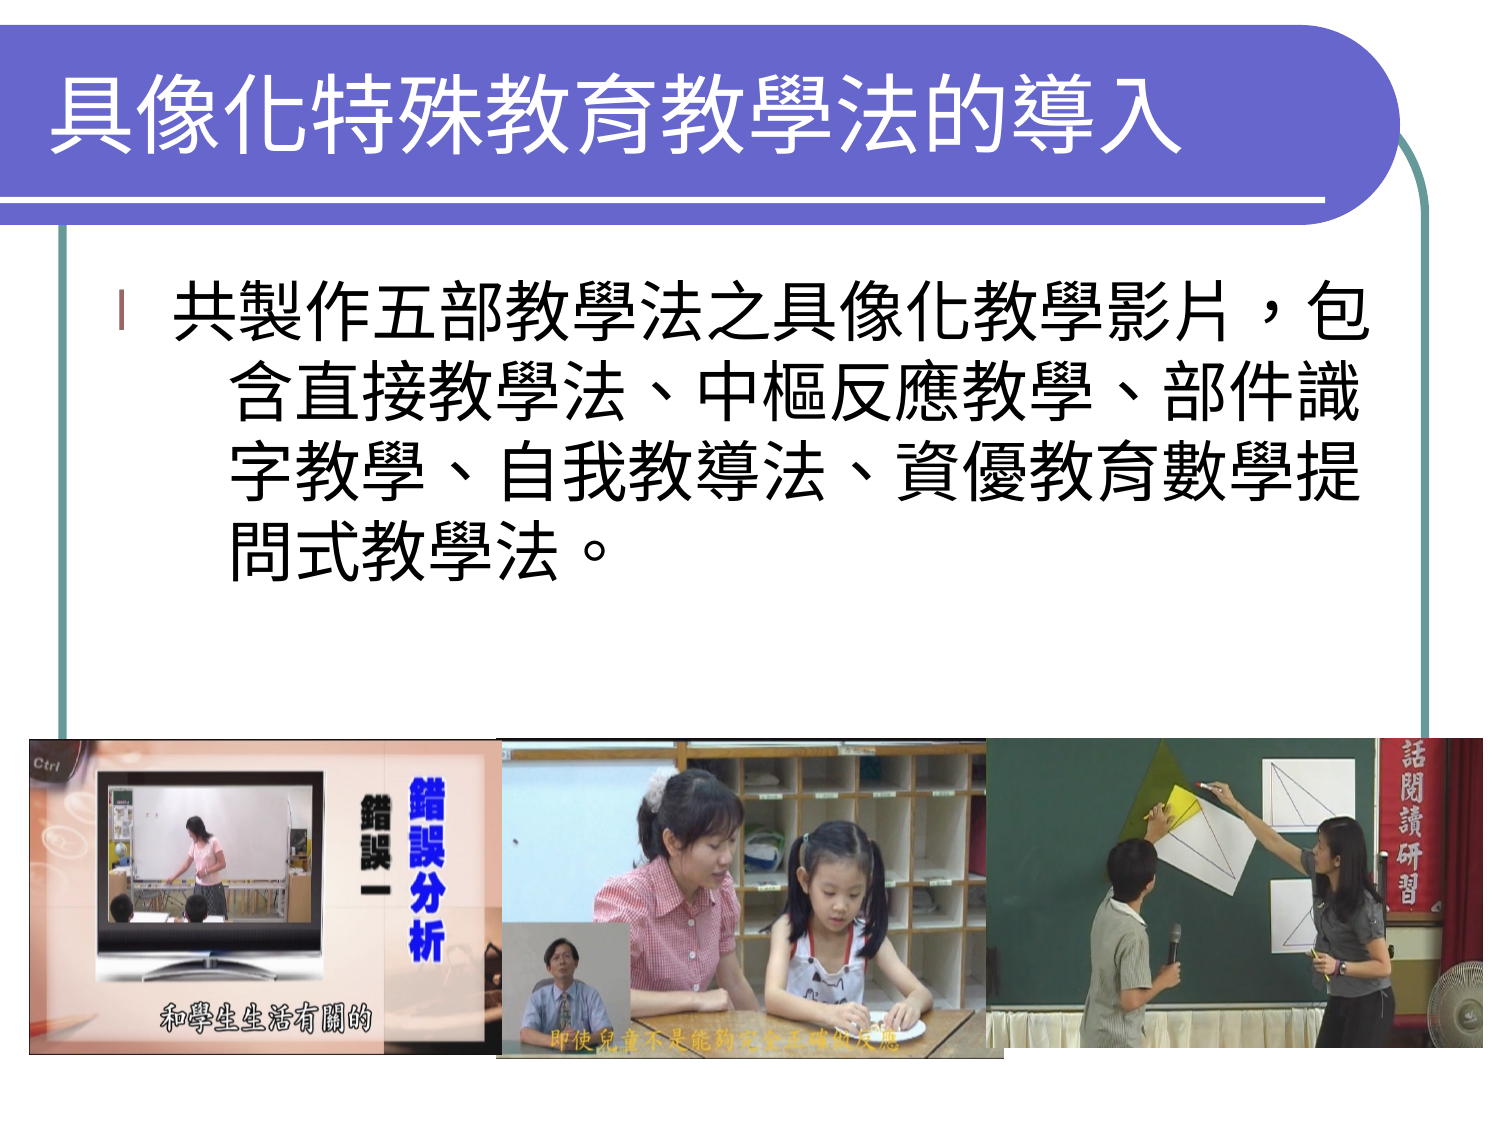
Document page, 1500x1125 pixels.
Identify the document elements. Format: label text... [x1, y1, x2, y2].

title 具像化特殊教育教學法的導入 [32, 37, 1347, 188]
picture [29, 738, 1483, 1059]
list 共製作五部教學法之具像化教學影片，包含直接教學法、中樞反應教學、部件識字教學、自我教導法、資優教育數學提問式教學法。 [99, 262, 1400, 739]
